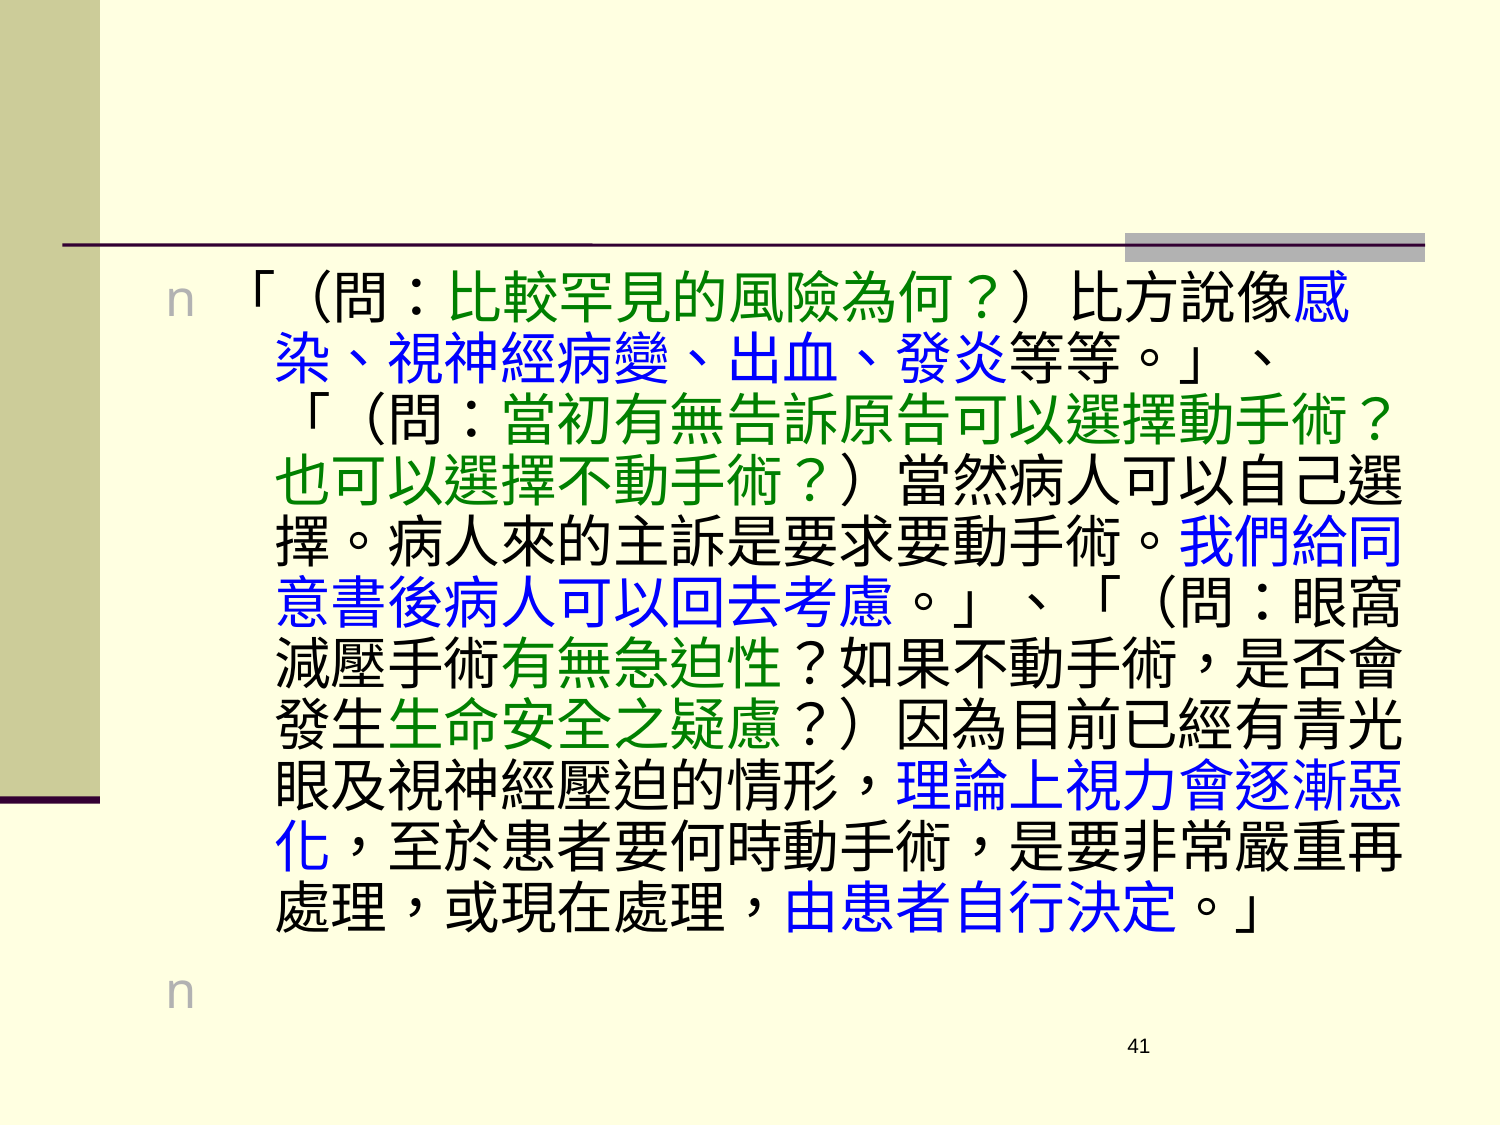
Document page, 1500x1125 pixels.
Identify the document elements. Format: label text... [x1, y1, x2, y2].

list 「（問：比較罕見的風險為何？）比方說像感染、視神經病變、出血、發炎等等。」、「（問：當初有無告訴原告可以選擇動手術？也可以選擇不動手術？）當然病人可以自己選擇。病人來的主訴是要求要動手術。我們給同意書後病人可以回去考慮。」、「（問：眼窩減壓手術有無急迫性？如果不動手術，是否會發生生命安全之疑慮？）因為目前已經有青光眼及視神經壓迫的情形，理論上視力會逐漸惡化，至於患者要何時動手術，是要非常嚴重再處理，或現在處理，由患者自行決定。」 [150, 262, 1426, 1006]
text_box [1112, 1025, 1426, 1101]
